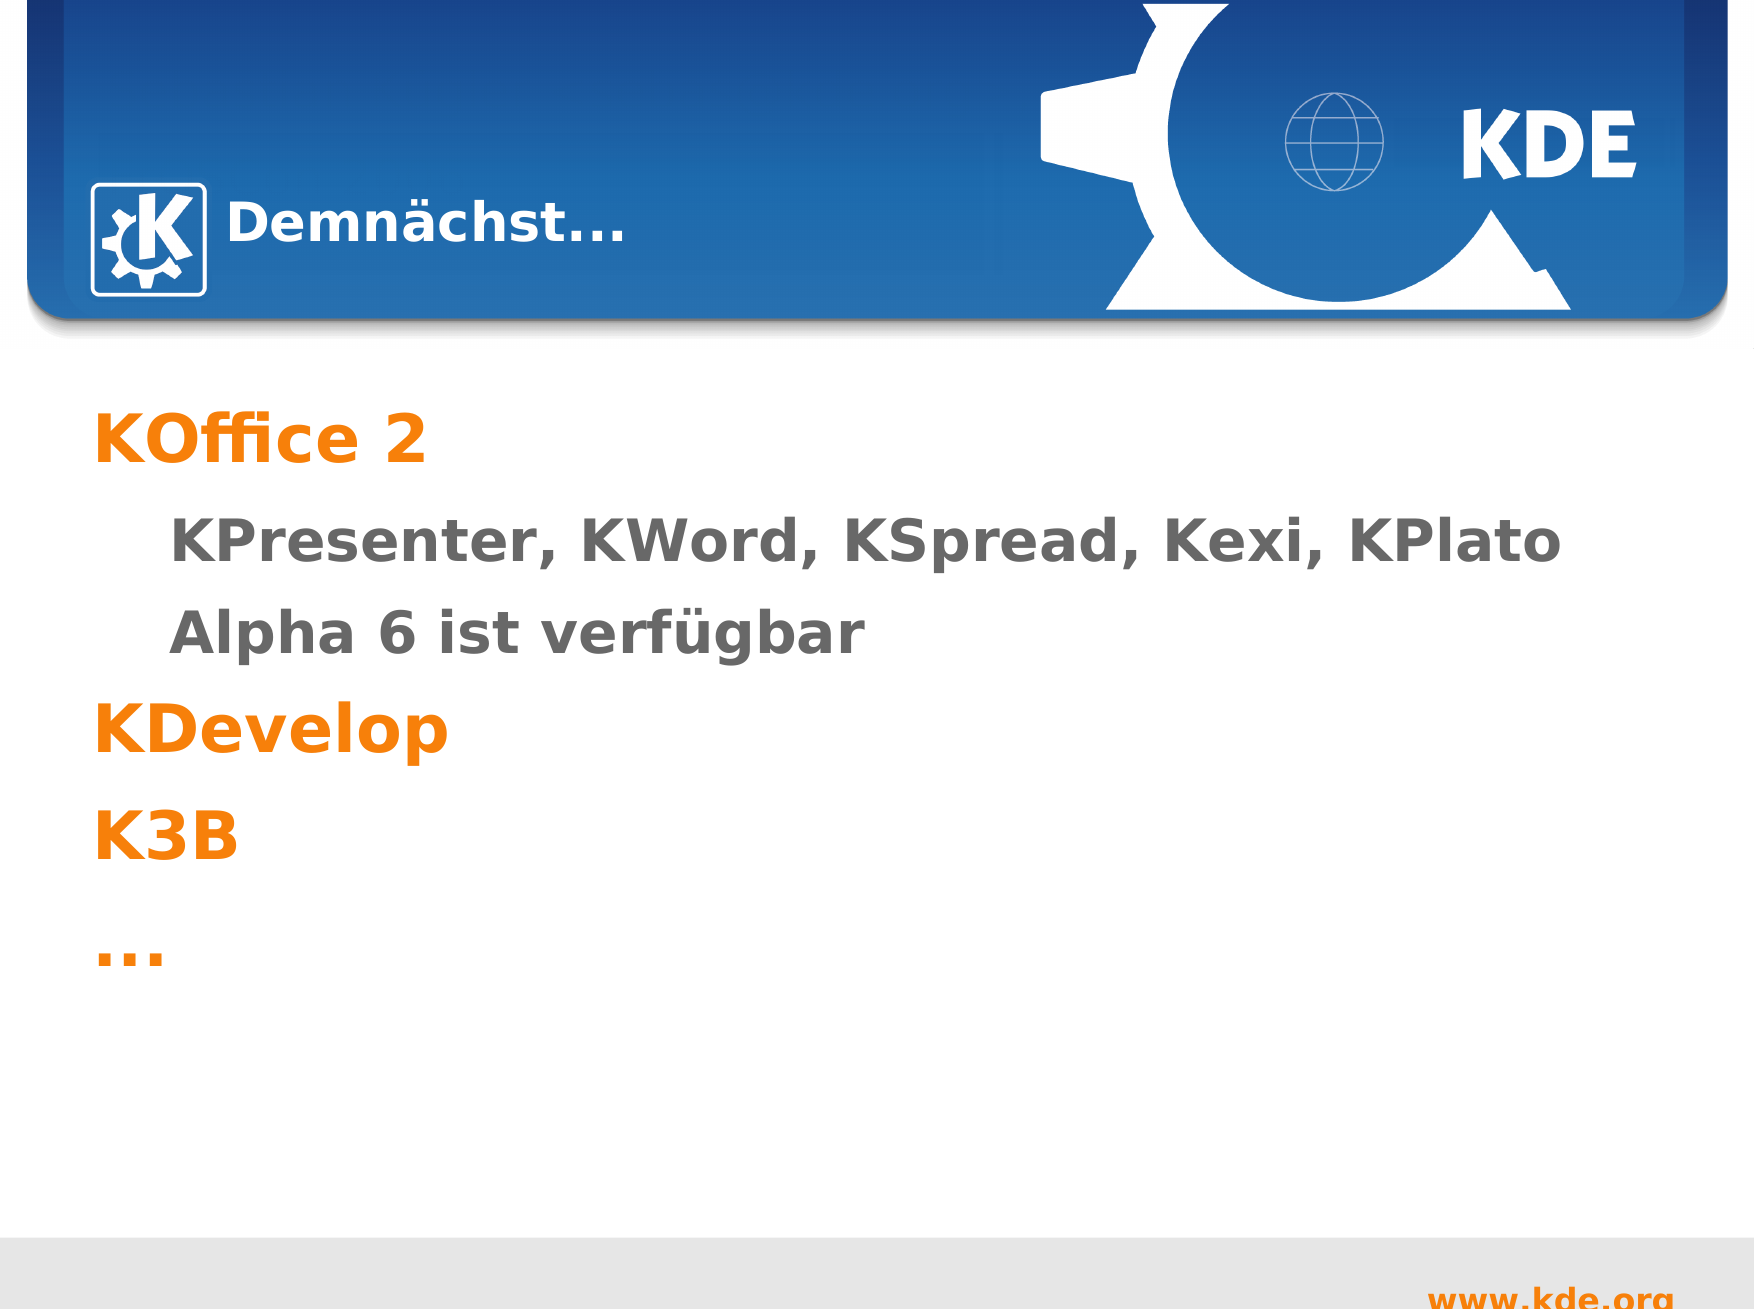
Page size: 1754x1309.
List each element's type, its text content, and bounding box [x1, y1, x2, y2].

title Demnächst... [225, 181, 1126, 265]
picture [0, 0, 1754, 349]
list KOffice 2 KPresenter, KWord, KSpread, Kexi, KPlato Alpha 6 ist verfügbar KDevelop K3B ... [75, 400, 1654, 1152]
